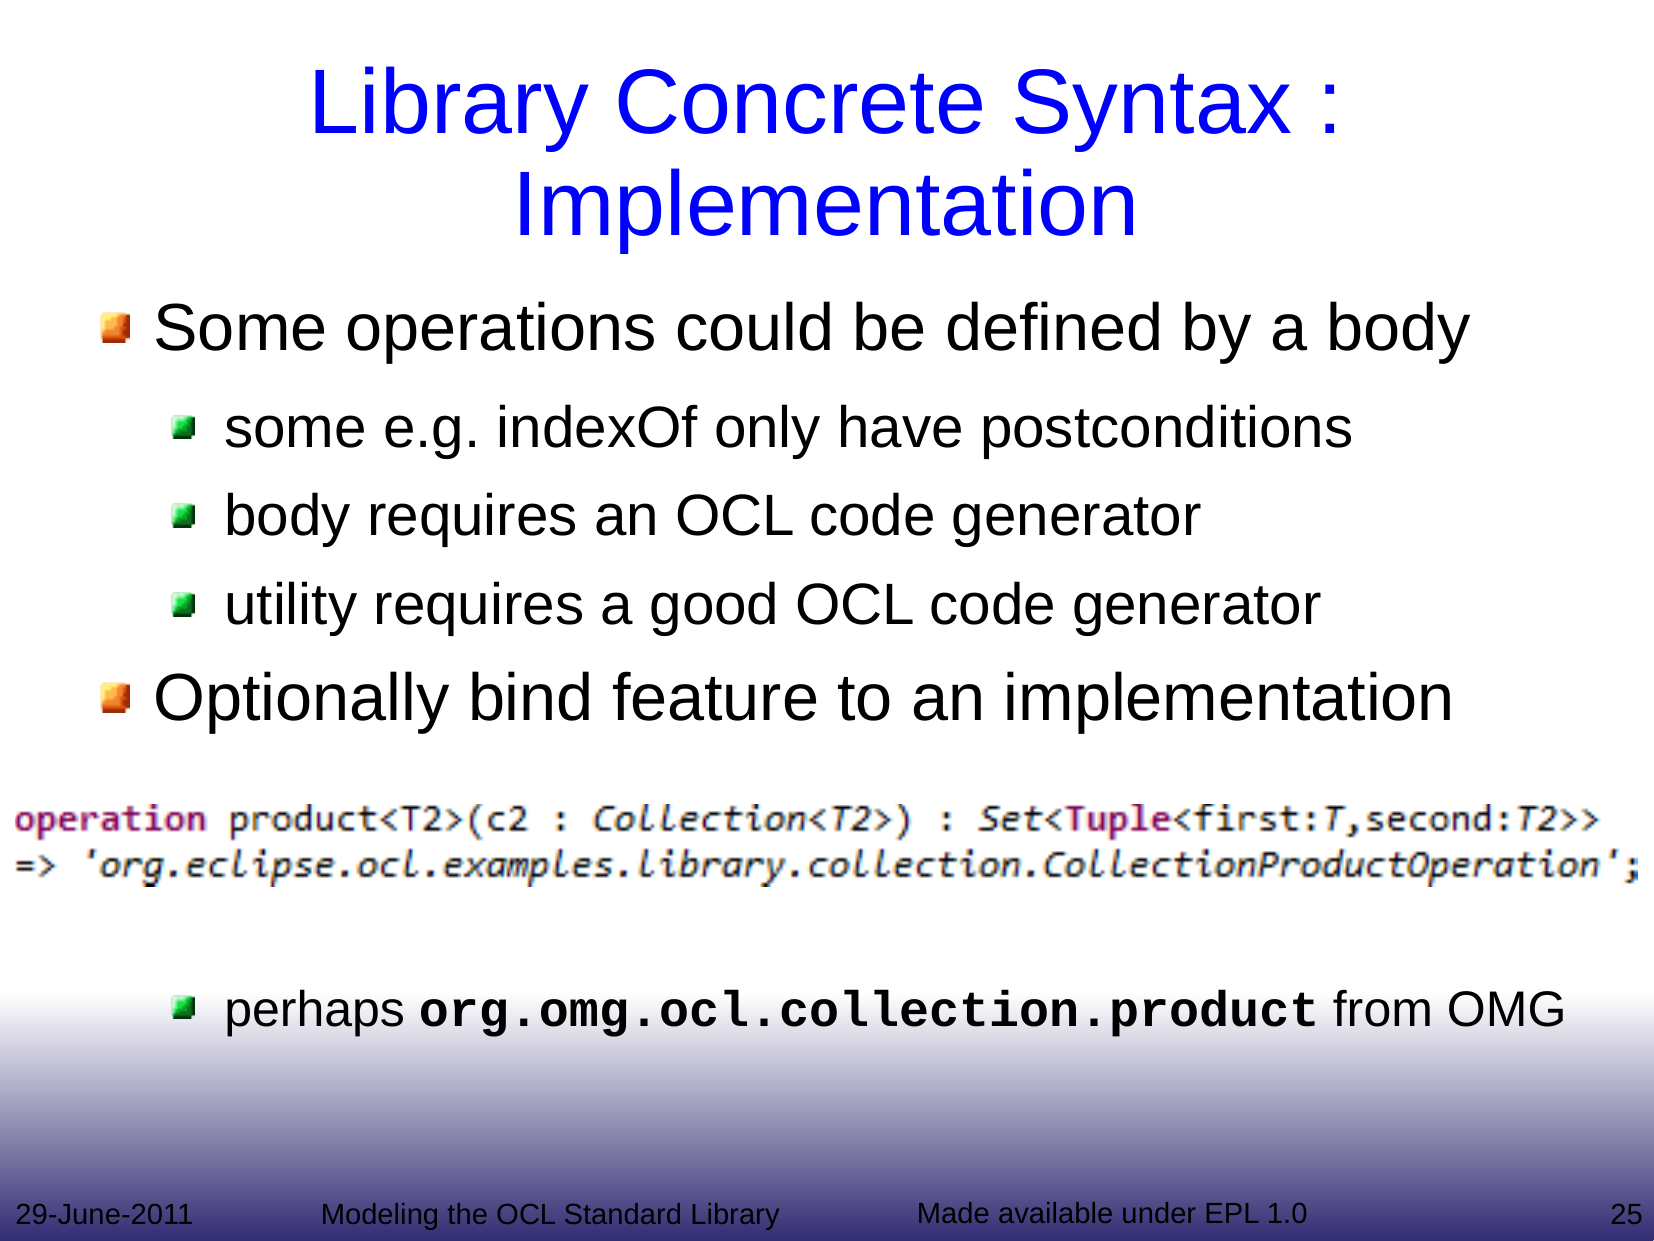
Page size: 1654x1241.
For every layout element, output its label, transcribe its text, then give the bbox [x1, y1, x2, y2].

title Library Concrete Syntax : Implementation [82, 49, 1571, 257]
picture [15, 804, 1638, 887]
list Some operations could be defined by a body some e.g. indexOf only have postconditions body requires an OCL code generator utility requires a good OCL code generator Optionally bind feature to an implementation perhaps org.omg.ocl.collection.product from OMG [82, 887, 1571, 1040]
list Some operations could be defined by a body some e.g. indexOf only have postconditions body requires an OCL code generator utility requires a good OCL code generator Optionally bind feature to an implementation perhaps org.omg.ocl.collection.product from OMG [82, 290, 1571, 804]
